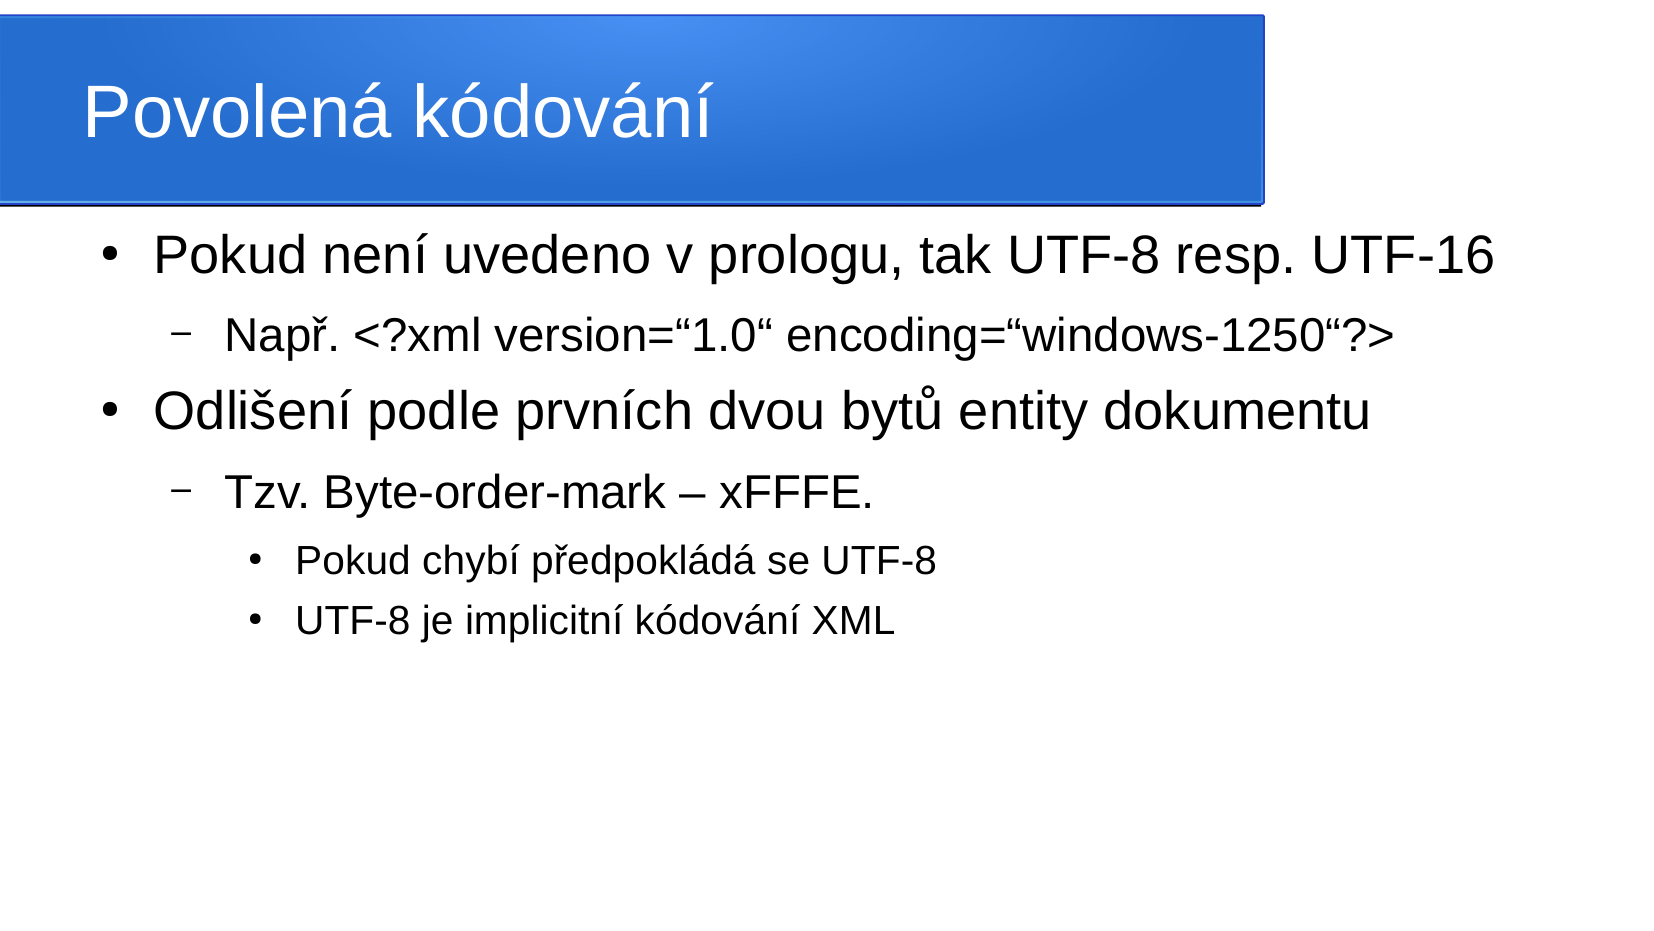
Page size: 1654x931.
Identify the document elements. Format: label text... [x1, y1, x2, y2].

list Pokud není uvedeno v prologu, tak UTF-8 resp. UTF-16 Např. <?xml version=“1.0“ encoding=“windows-1250“?> Odlišení podle prvních dvou bytů entity dokumentu Tzv. Byte-order-mark – xFFFE. Pokud chybí předpokládá se UTF-8 UTF-8 je implicitní kódování XML [82, 224, 1571, 764]
title Povolená kódování [82, 35, 1235, 189]
